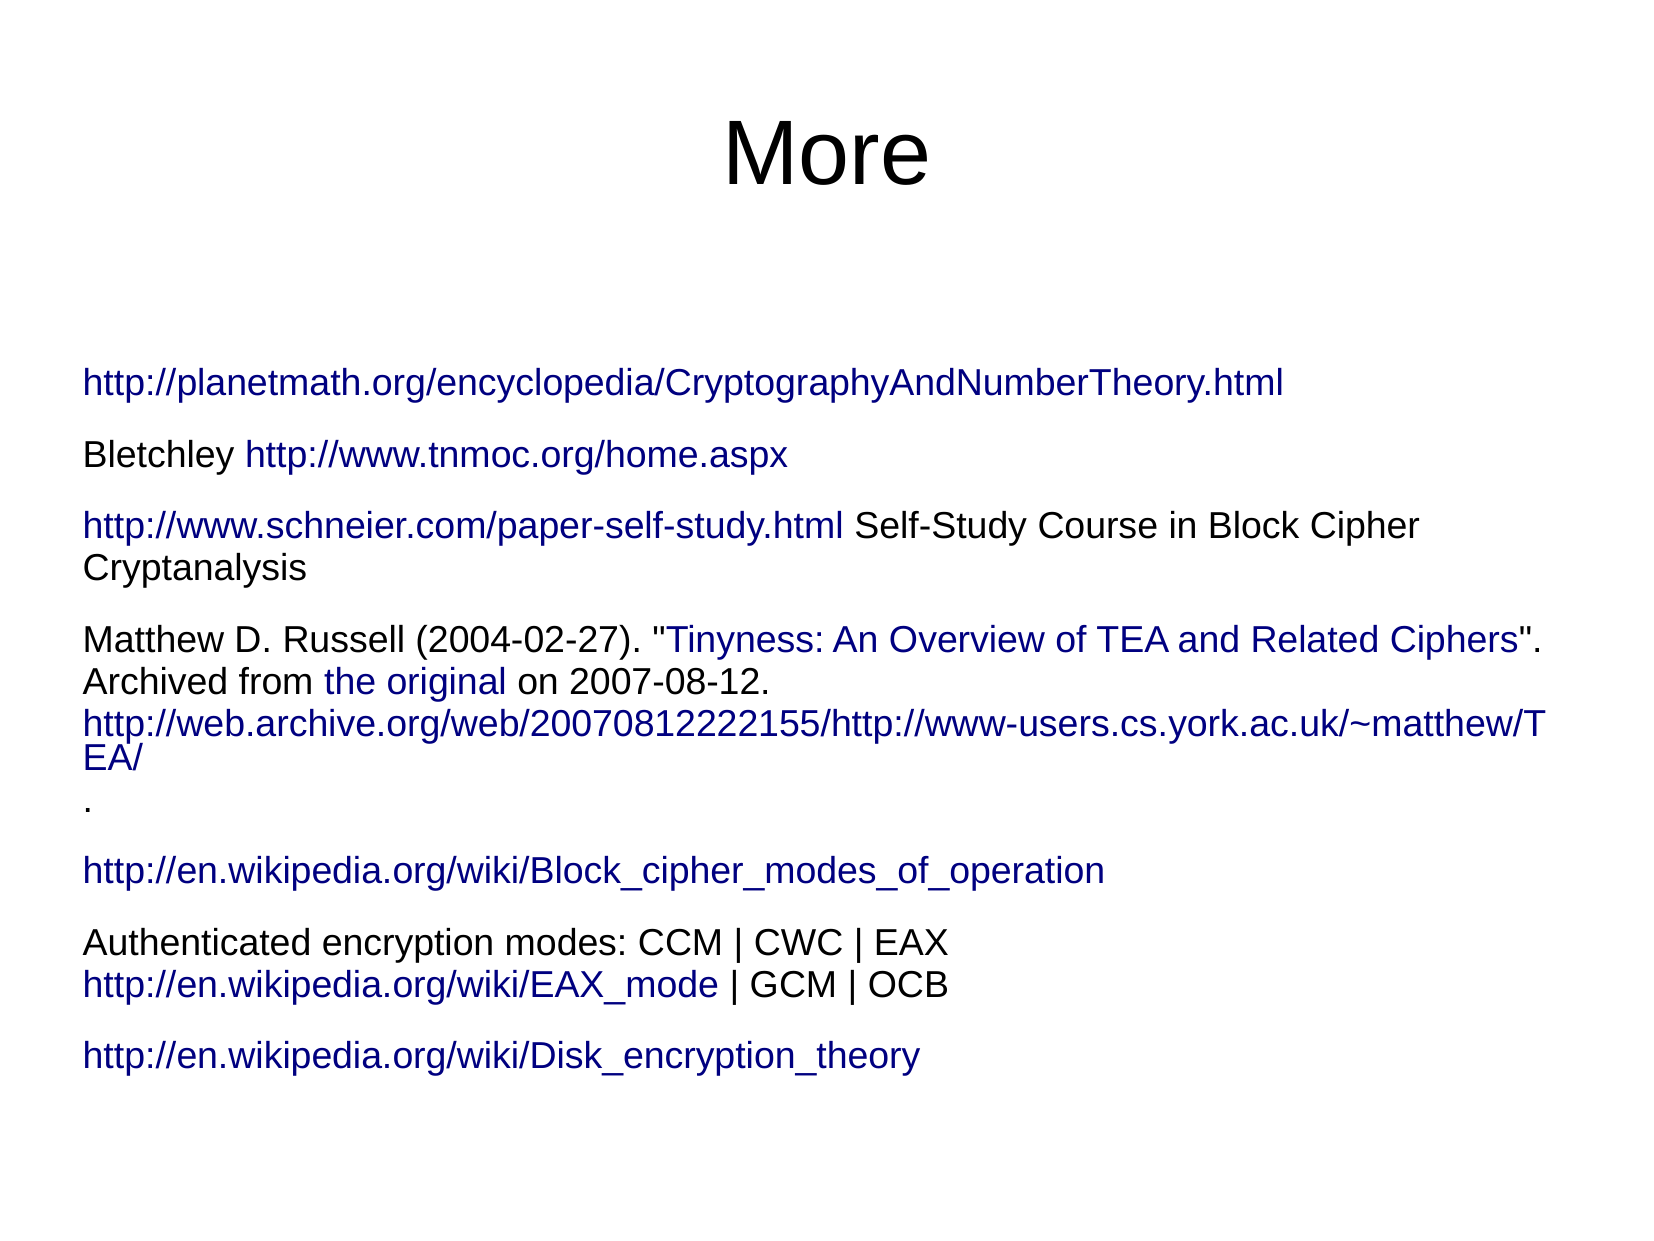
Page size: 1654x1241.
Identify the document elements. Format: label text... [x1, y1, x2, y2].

title More [82, 56, 1571, 250]
list http://planetmath.org/encyclopedia/CryptographyAndNumberTheory.html Bletchley http://www.tnmoc.org/home.aspx http://www.schneier.com/paper-self-study.html Self-Study Course in Block Cipher Cryptanalysis Matthew D. Russell (2004-02-27). "Tinyness: An Overview of TEA and Related Ciphers". Archived from the original on 2007-08-12. http://web.archive.org/web/20070812222155/http://www-users.cs.york.ac.uk/~matthew/TEA/. http://en.wikipedia.org/wiki/Block_cipher_modes_of_operation Authenticated encryption modes: CCM | CWC | EAX http://en.wikipedia.org/wiki/EAX_mode | GCM | OCB http://en.wikipedia.org/wiki/Disk_encryption_theory [82, 290, 1571, 1148]
